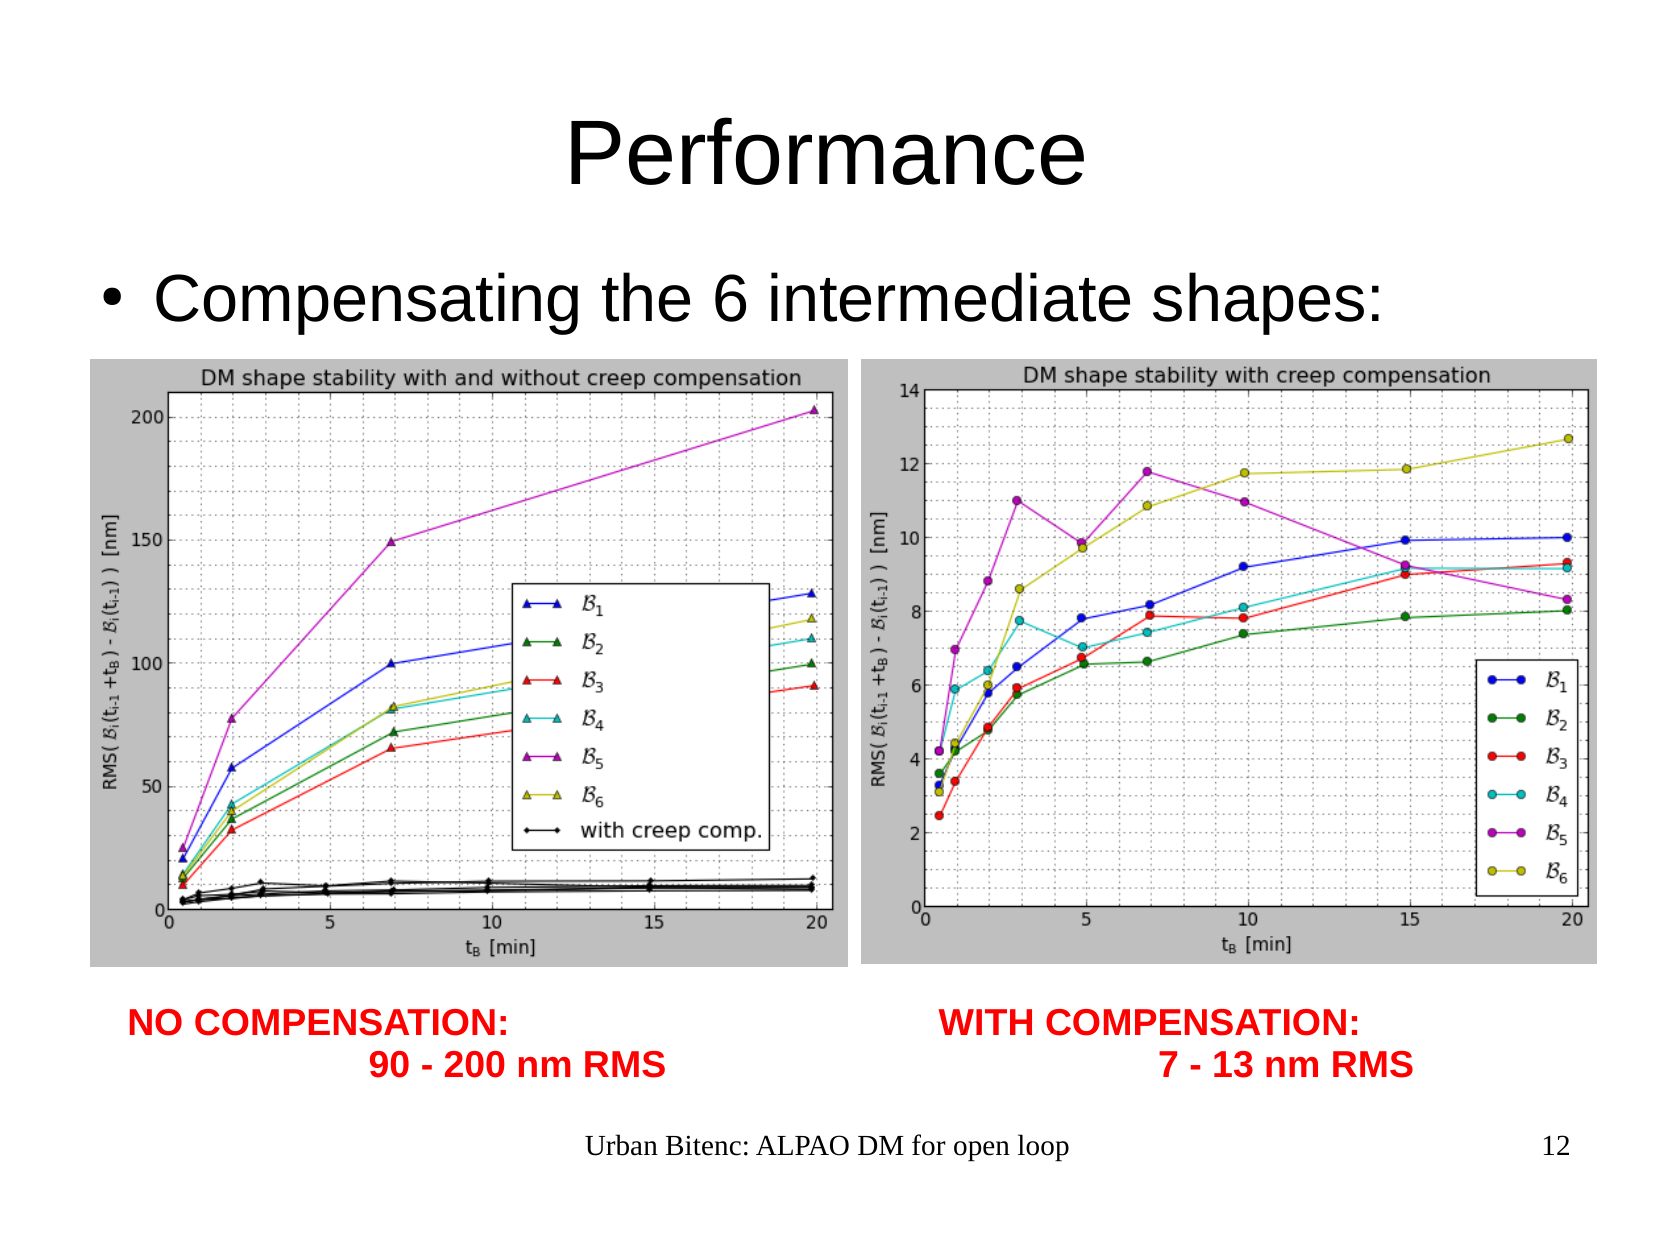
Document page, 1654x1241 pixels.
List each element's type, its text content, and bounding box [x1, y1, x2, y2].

picture [861, 359, 1597, 964]
list Compensating the 6 intermediate shapes: [82, 260, 1538, 980]
picture [90, 359, 848, 967]
title Performance [82, 49, 1571, 257]
text_box NO COMPENSATION: WITH COMPENSATION: 90 - 200 nm RMS 7 - 13 nm RMS [112, 993, 1432, 1093]
